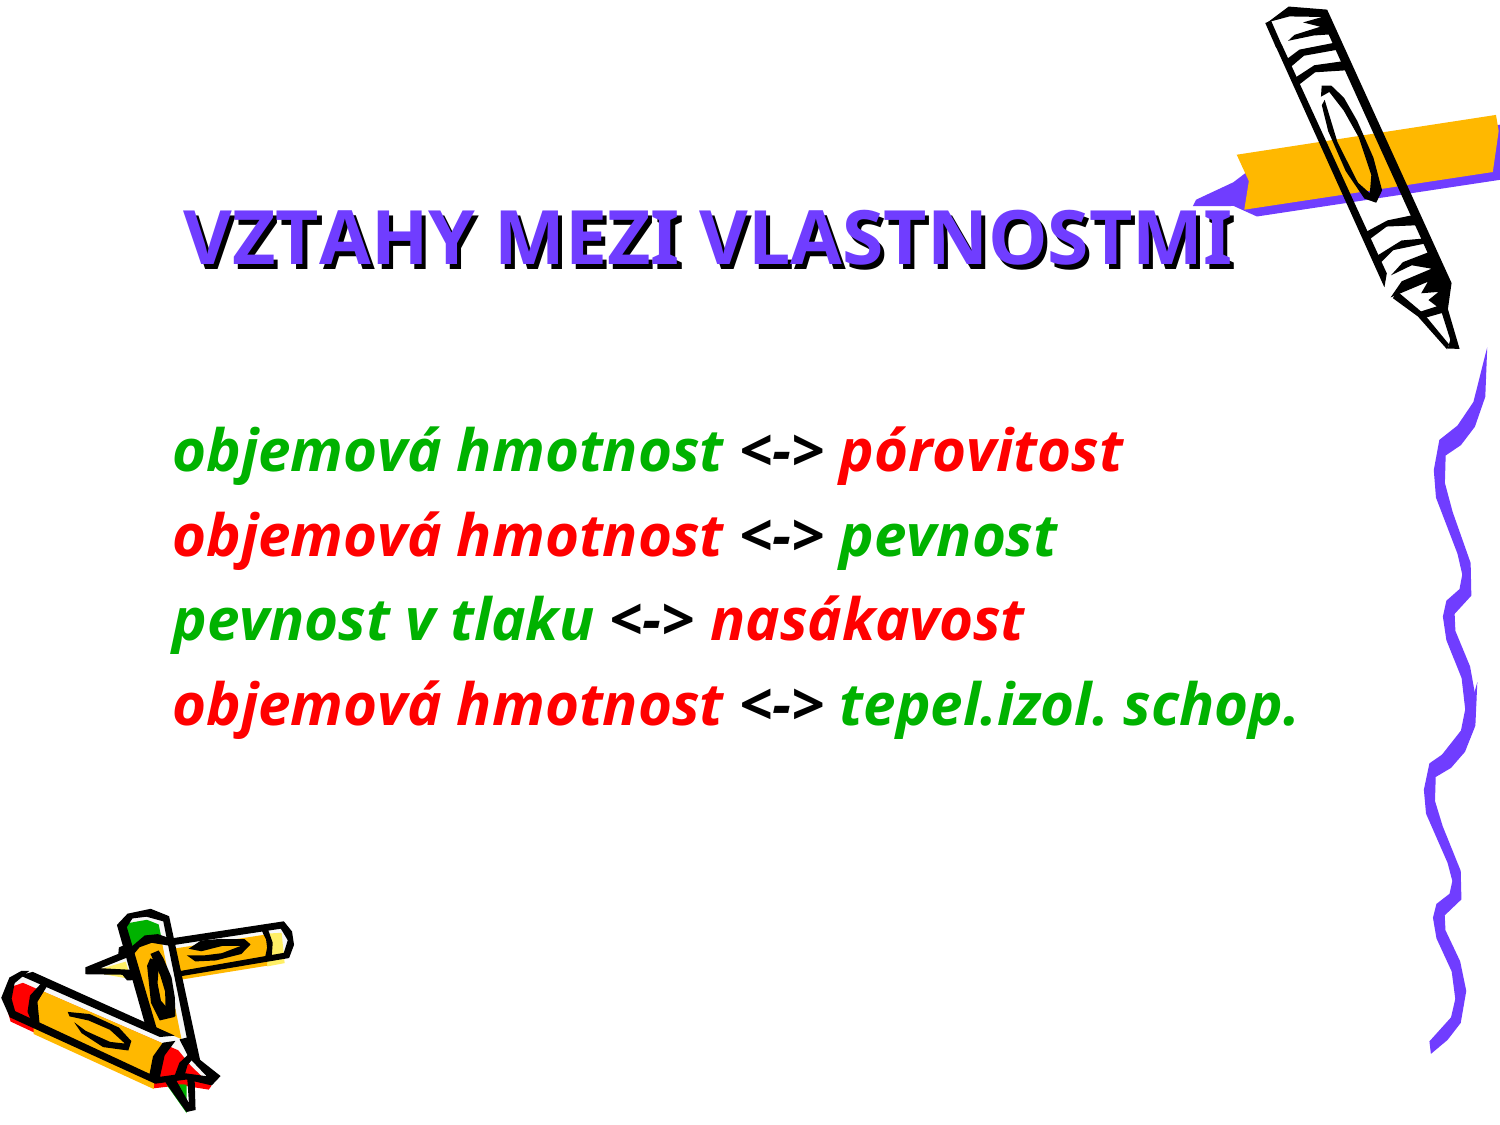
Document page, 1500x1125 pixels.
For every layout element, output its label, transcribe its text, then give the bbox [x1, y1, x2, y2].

title VZTAHY MEZI VLASTNOSTMI [41, 24, 1377, 288]
list objemová hmotnost <-> pórovitost objemová hmotnost <-> pevnost pevnost v tlaku <-> nasákavost objemová hmotnost <-> tepel.izol. schop. [101, 406, 1412, 787]
